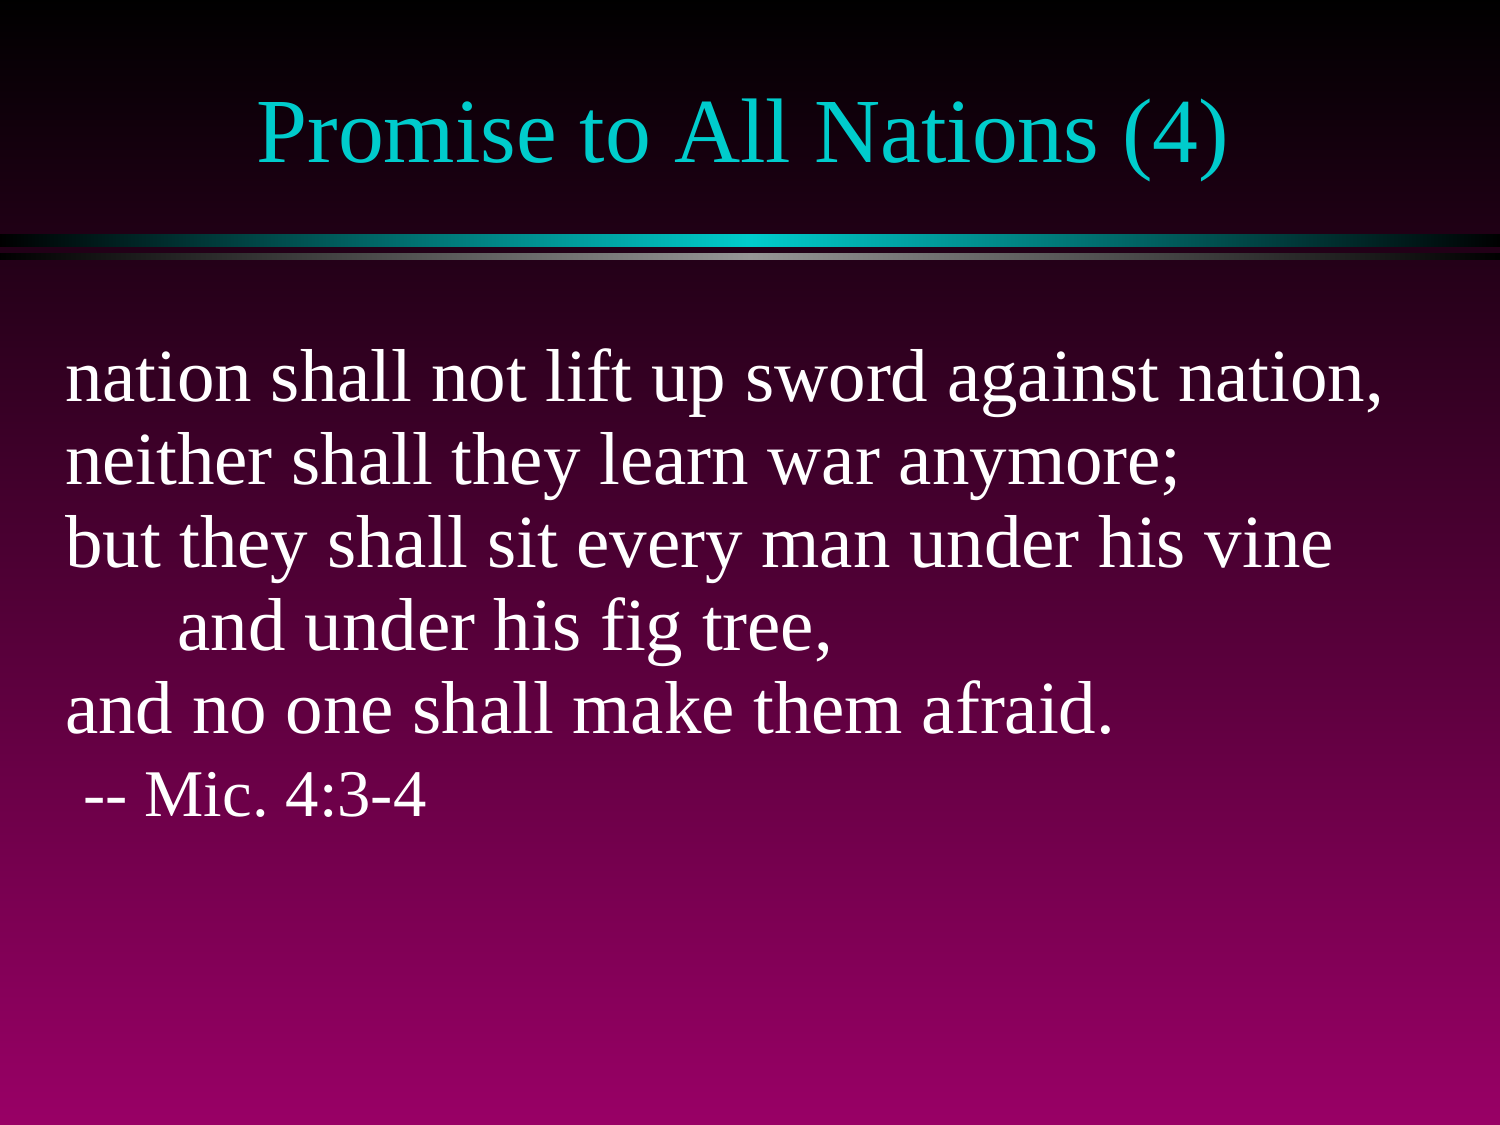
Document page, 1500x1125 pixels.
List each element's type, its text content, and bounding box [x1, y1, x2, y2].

text_box nation shall not lift up sword against nation, neither shall they learn war anymore; but they shall sit every man under his vine and under his fig tree, and no one shall make them afraid. -- Mic. 4:3-4 [50, 327, 1489, 840]
title Promise to All Nations (4) [99, 44, 1388, 218]
